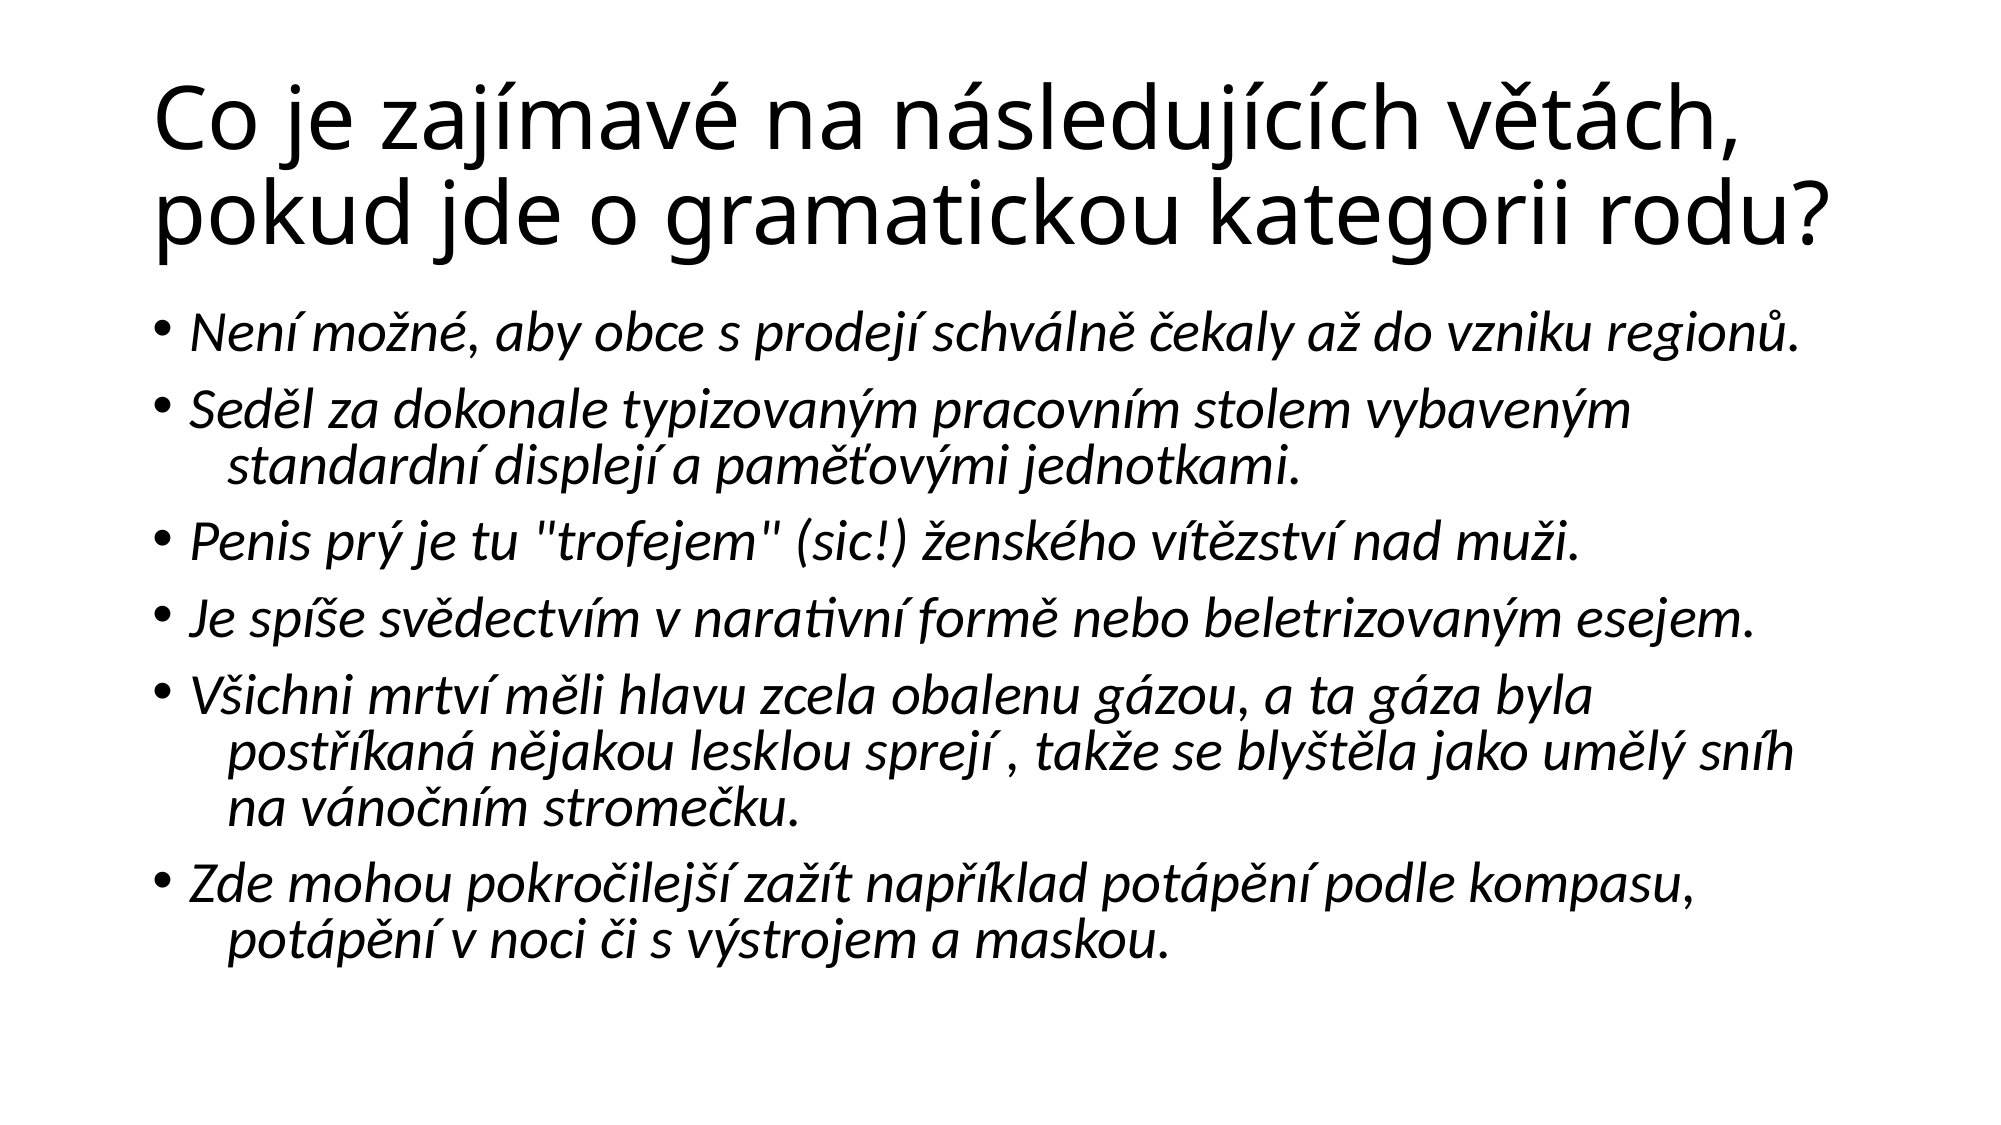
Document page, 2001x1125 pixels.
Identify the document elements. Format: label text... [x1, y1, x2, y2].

title Co je zajímavé na následujících větách, pokud jde o gramatickou kategorii rodu? [137, 59, 1863, 278]
list Není možné, aby obce s prodejí schválně čekaly až do vzniku regionů. Seděl za dokonale typizovaným pracovním stolem vybaveným standardní displejí a paměťovými jednotkami. Penis prý je tu "trofejem" (sic!) ženského vítězství nad muži. Je spíše svědectvím v narativní formě nebo beletrizovaným esejem. Všichni mrtví měli hlavu zcela obalenu gázou, a ta gáza byla postříkaná nějakou lesklou sprejí , takže se blyštěla jako umělý sníh na vánočním stromečku. Zde mohou pokročilejší zažít například potápění podle kompasu, potápění v noci či s výstrojem a maskou. [137, 299, 1863, 1014]
